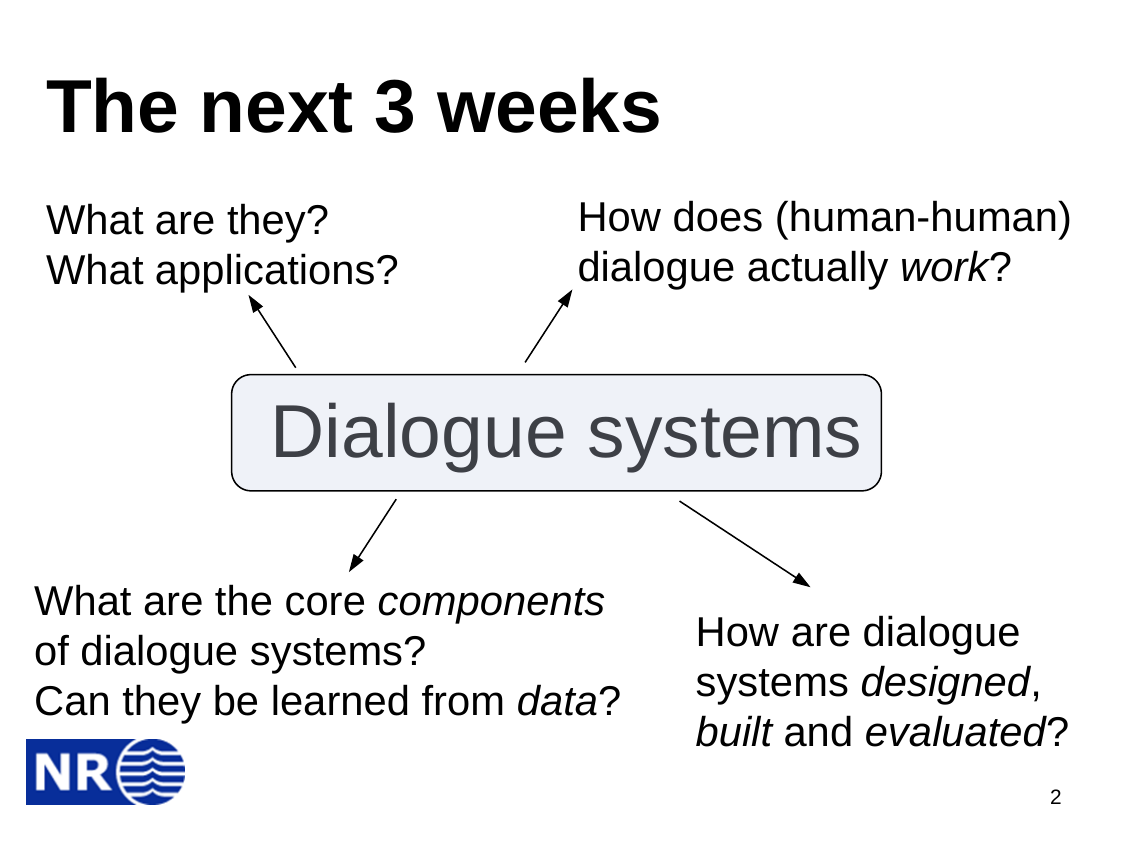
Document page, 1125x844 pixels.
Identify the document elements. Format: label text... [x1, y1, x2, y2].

text_box [231, 374, 882, 491]
title The next 3 weeks [30, 32, 1095, 157]
text_box Dialogue systems [866, 374, 929, 481]
text_box How are dialogue systems designed, built and evaluated? [680, 597, 1125, 765]
text_box What are the core components of dialogue systems? Can they be learned from data? [19, 566, 657, 734]
text_box How does (human-human) dialogue actually work? [562, 182, 1095, 299]
text_box [1035, 776, 1095, 812]
text_box What are they? What applications? [30, 185, 469, 302]
